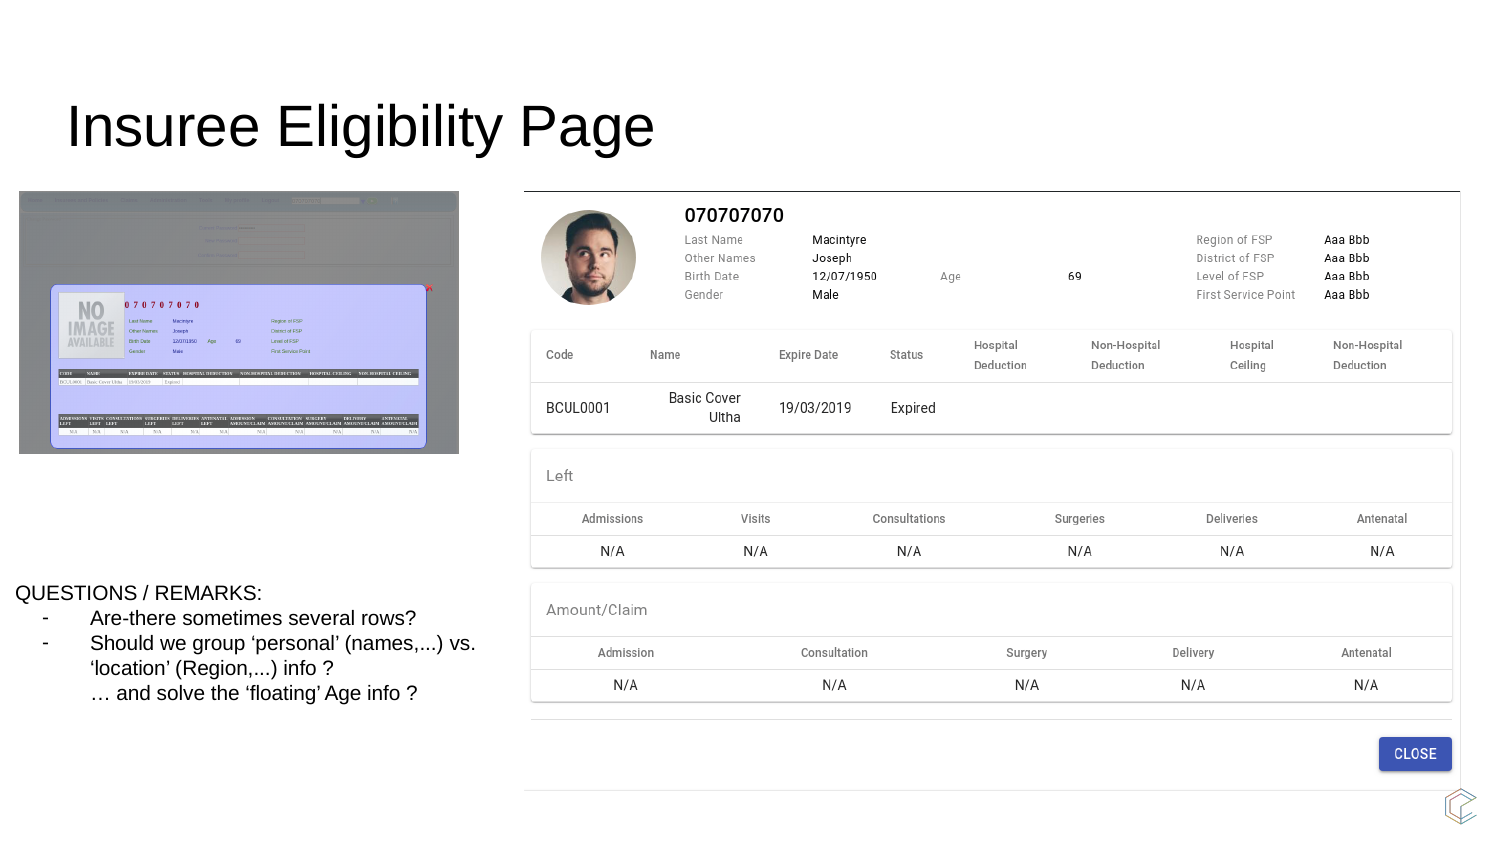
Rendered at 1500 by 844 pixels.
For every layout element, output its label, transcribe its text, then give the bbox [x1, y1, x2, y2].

picture [524, 191, 1481, 829]
text_box QUESTIONS / REMARKS: Are-there sometimes several rows? Should we group ‘personal’ (names,...) vs. ‘location’ (Region,...) info ? … and solve the ‘floating’ Age info ? [0, 564, 500, 634]
title Insuree Eligibility Page [51, 72, 1449, 167]
picture [19, 191, 459, 455]
